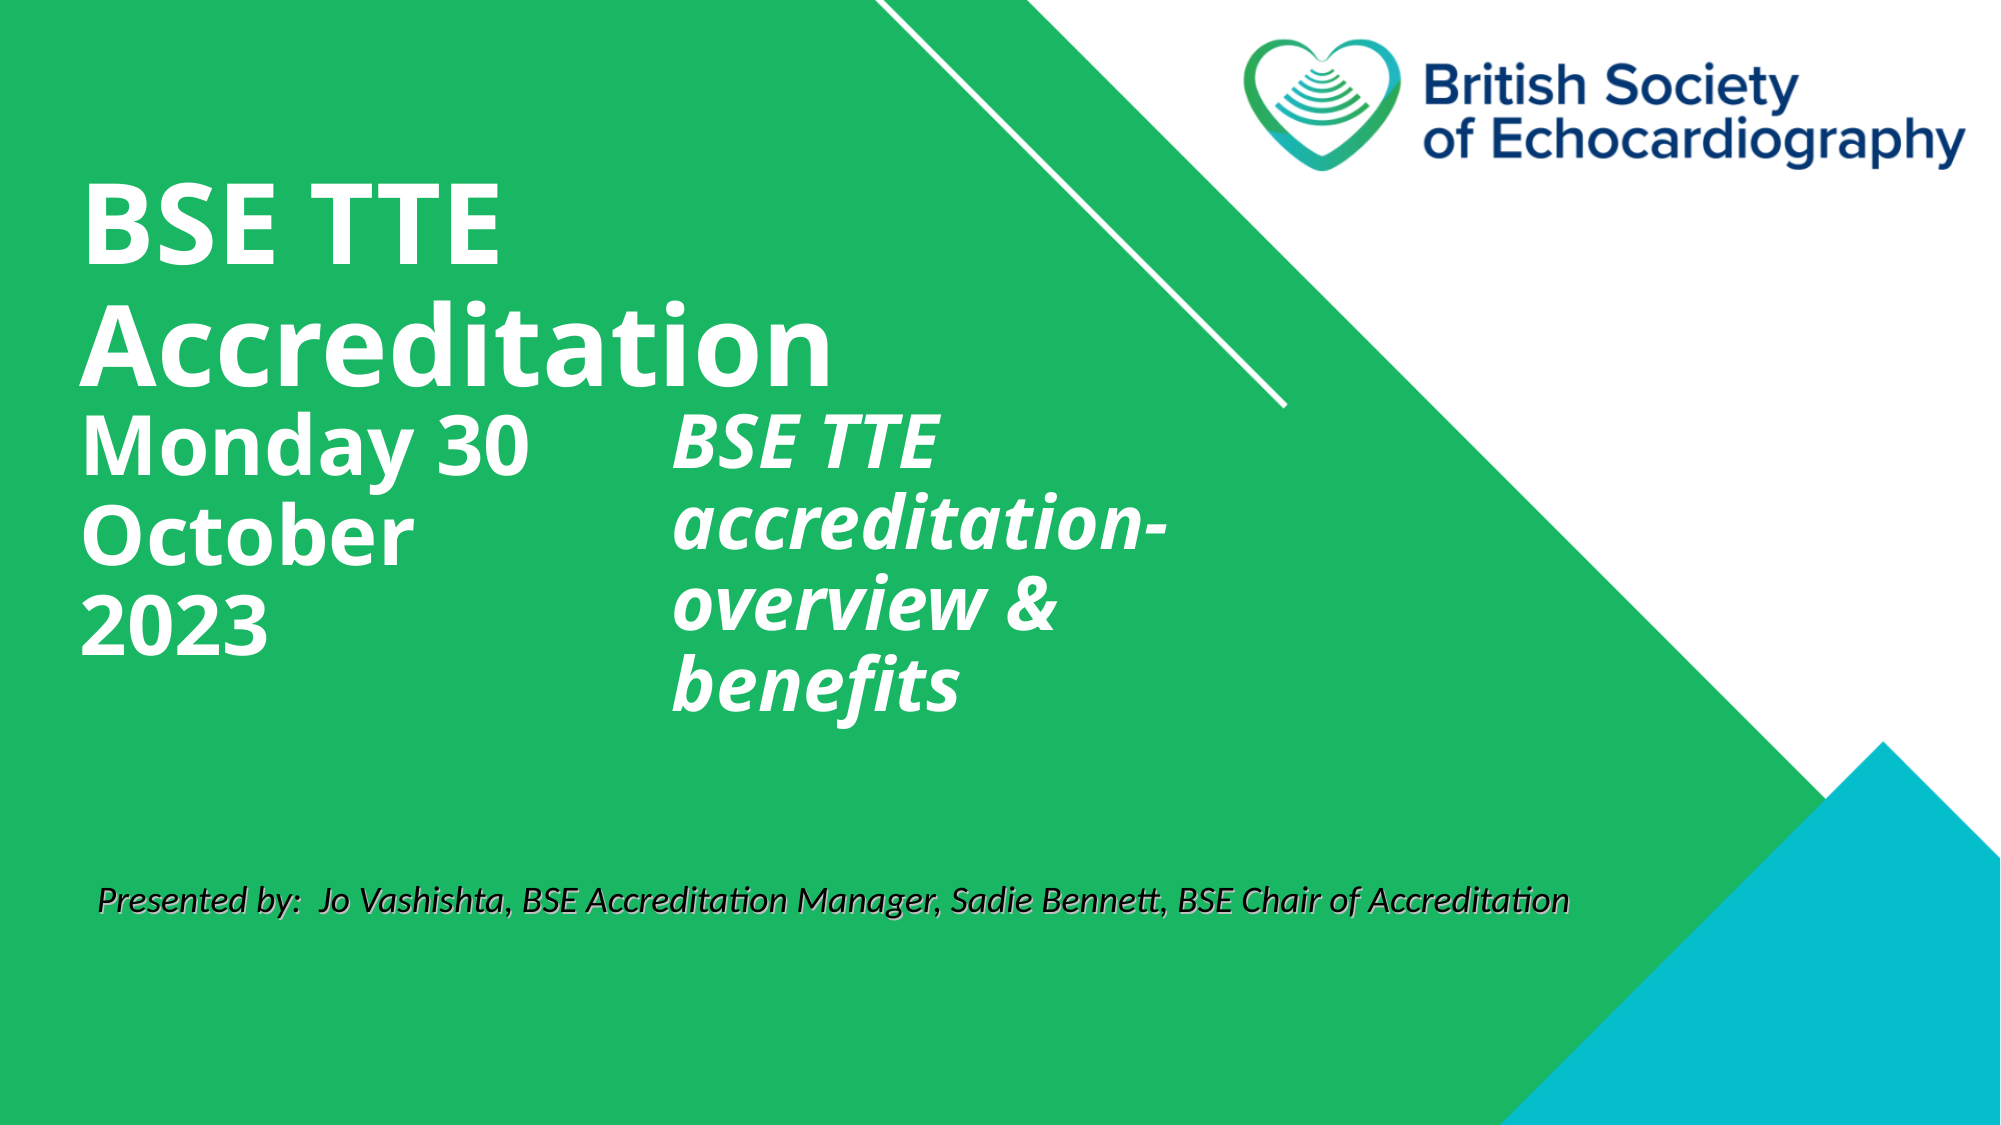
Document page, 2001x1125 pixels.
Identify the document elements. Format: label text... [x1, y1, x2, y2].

list Monday 30 October 2023 [64, 451, 1269, 629]
title BSE TTE Accreditation [64, 160, 1000, 378]
list BSE TTE accreditation- overview & benefits [64, 629, 1533, 797]
text_box Presented by: Jo Vashishta, BSE Accreditation Manager, Sadie Bennett, BSE Chair of Accreditation [81, 867, 1732, 929]
